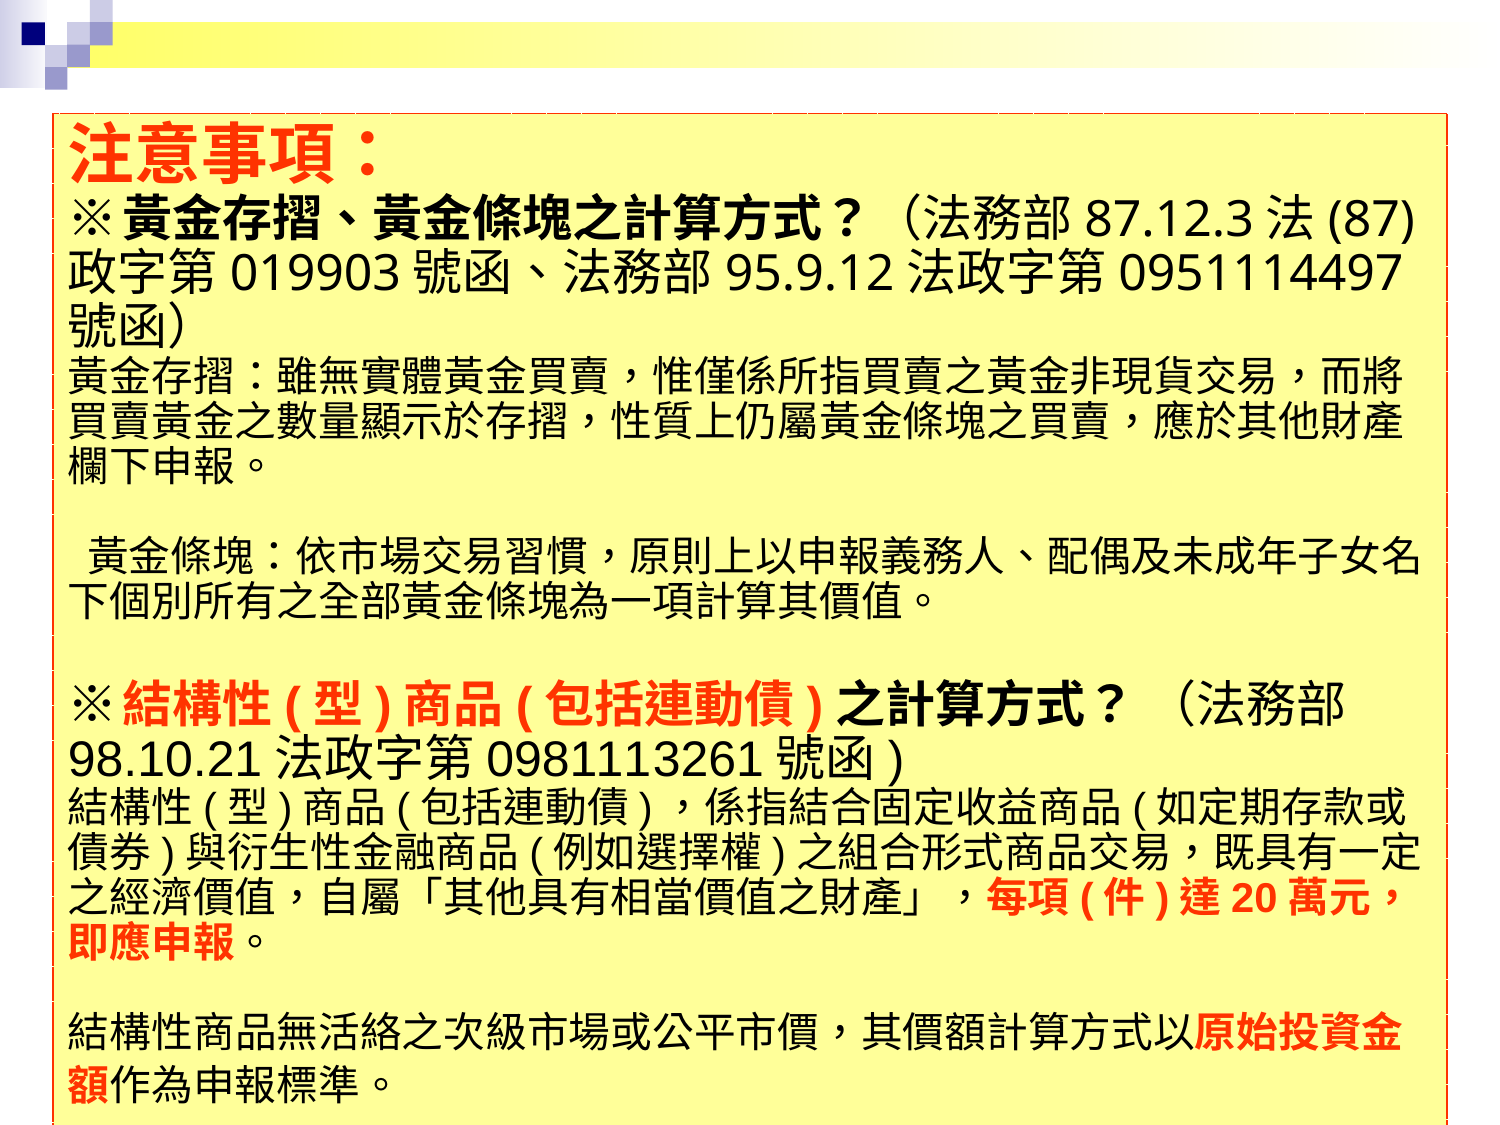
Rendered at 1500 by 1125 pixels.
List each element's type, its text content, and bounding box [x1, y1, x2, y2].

table_cell 楊小琳 [291, 22, 295, 67]
text_box <編號> [431, 22, 436, 67]
text_box 注意事項： ※黃金存摺、黃金條塊之計算方式？（法務部87.12.3法(87)政字第019903號函、法務部95.9.12法政字第0951114497號函） 黃金存摺：雖無實體黃金買賣，惟僅係所指買賣之黃金非現貨交易，而將買賣黃金之數量顯示於存摺，性質上仍屬黃金條塊之買賣，應於其他財產欄下申報。 黃金條塊：依市場交易習慣，原則上以申報義務人、配偶及未成年子女名下個別所有之全部黃金條塊為一項計算其價值。 ※結構性(型)商品(包括連動債)之計算方式？ （法務部98.10.21法政字第0981113261號函) 結構性(型)商品(包括連動債)，係指結合固定收益商品(如定期存款或債券)與衍生性金融商品(例如選擇權)之組合形式商品交易，既具有一定之經濟價值，自屬「其他具有相當價值之財產」，每項(件)達20萬元，即應申報。 結構性商品無活絡之次級市場或公平市價，其價額計算方式以原始投資金額作為申報標準。 [53, 113, 1448, 1125]
